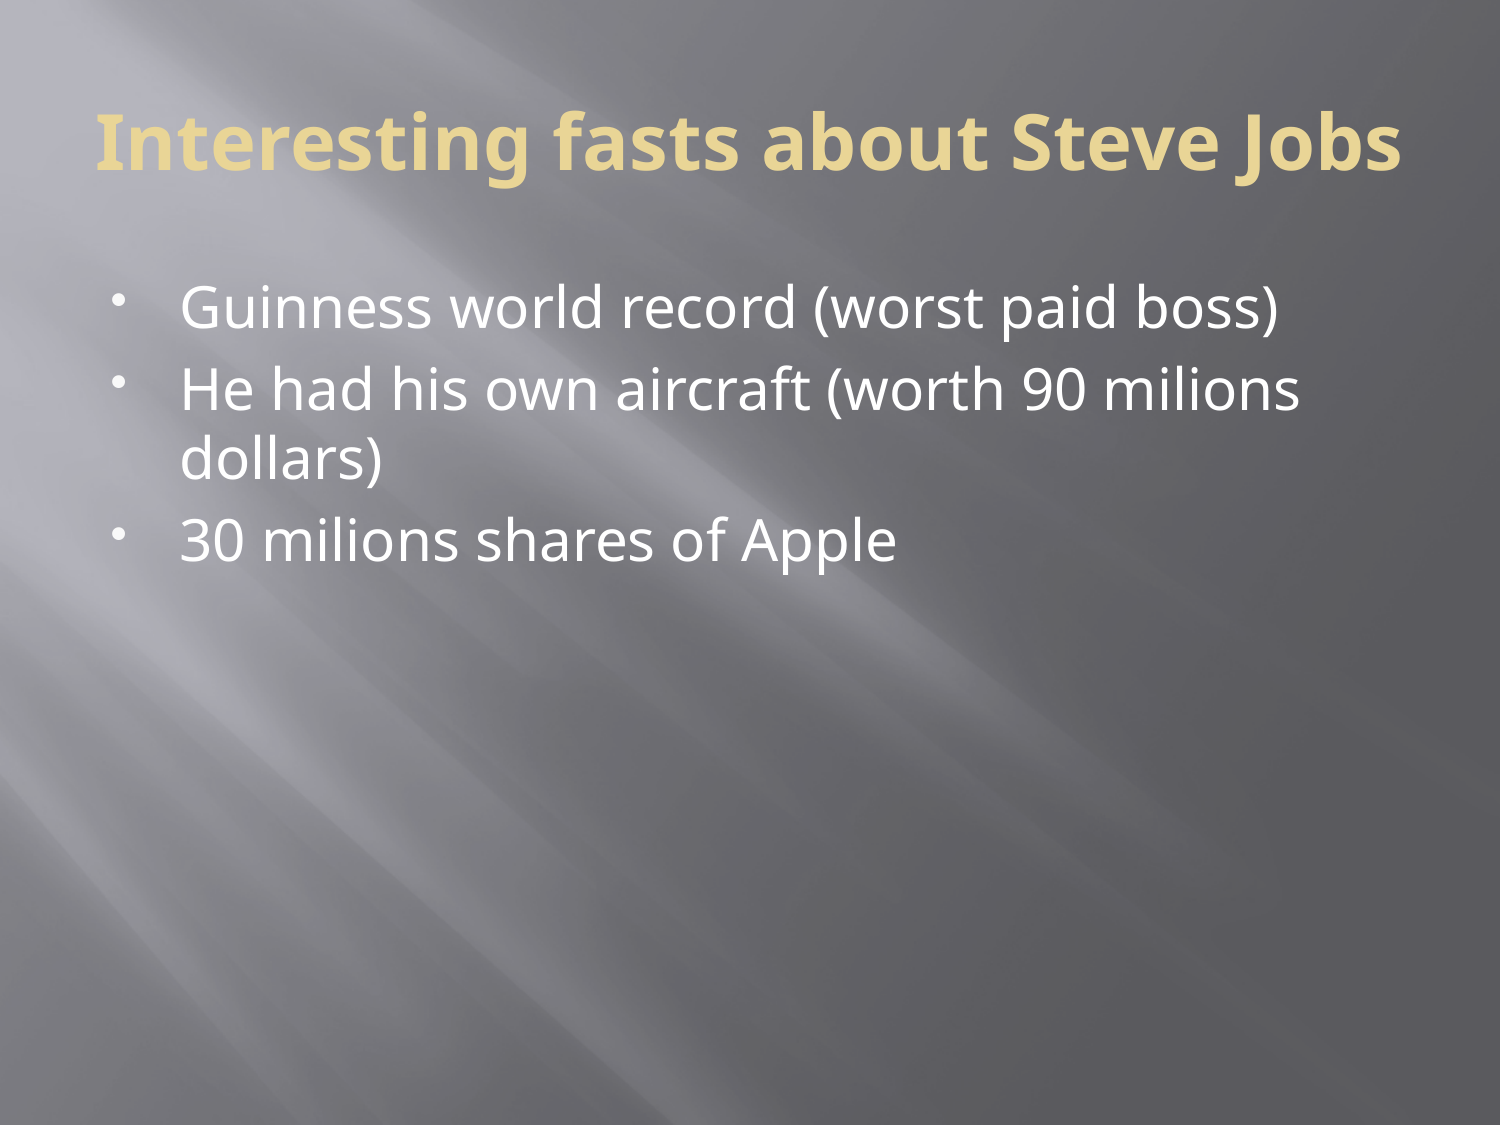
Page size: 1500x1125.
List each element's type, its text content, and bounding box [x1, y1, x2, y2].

list Guinness world record (worst paid boss) He had his own aircraft (worth 90 milions dollars) 30 milions shares of Apple [75, 262, 1425, 1035]
picture [0, 0, 1500, 1125]
title Interesting fasts about Steve Jobs [75, 45, 1425, 233]
